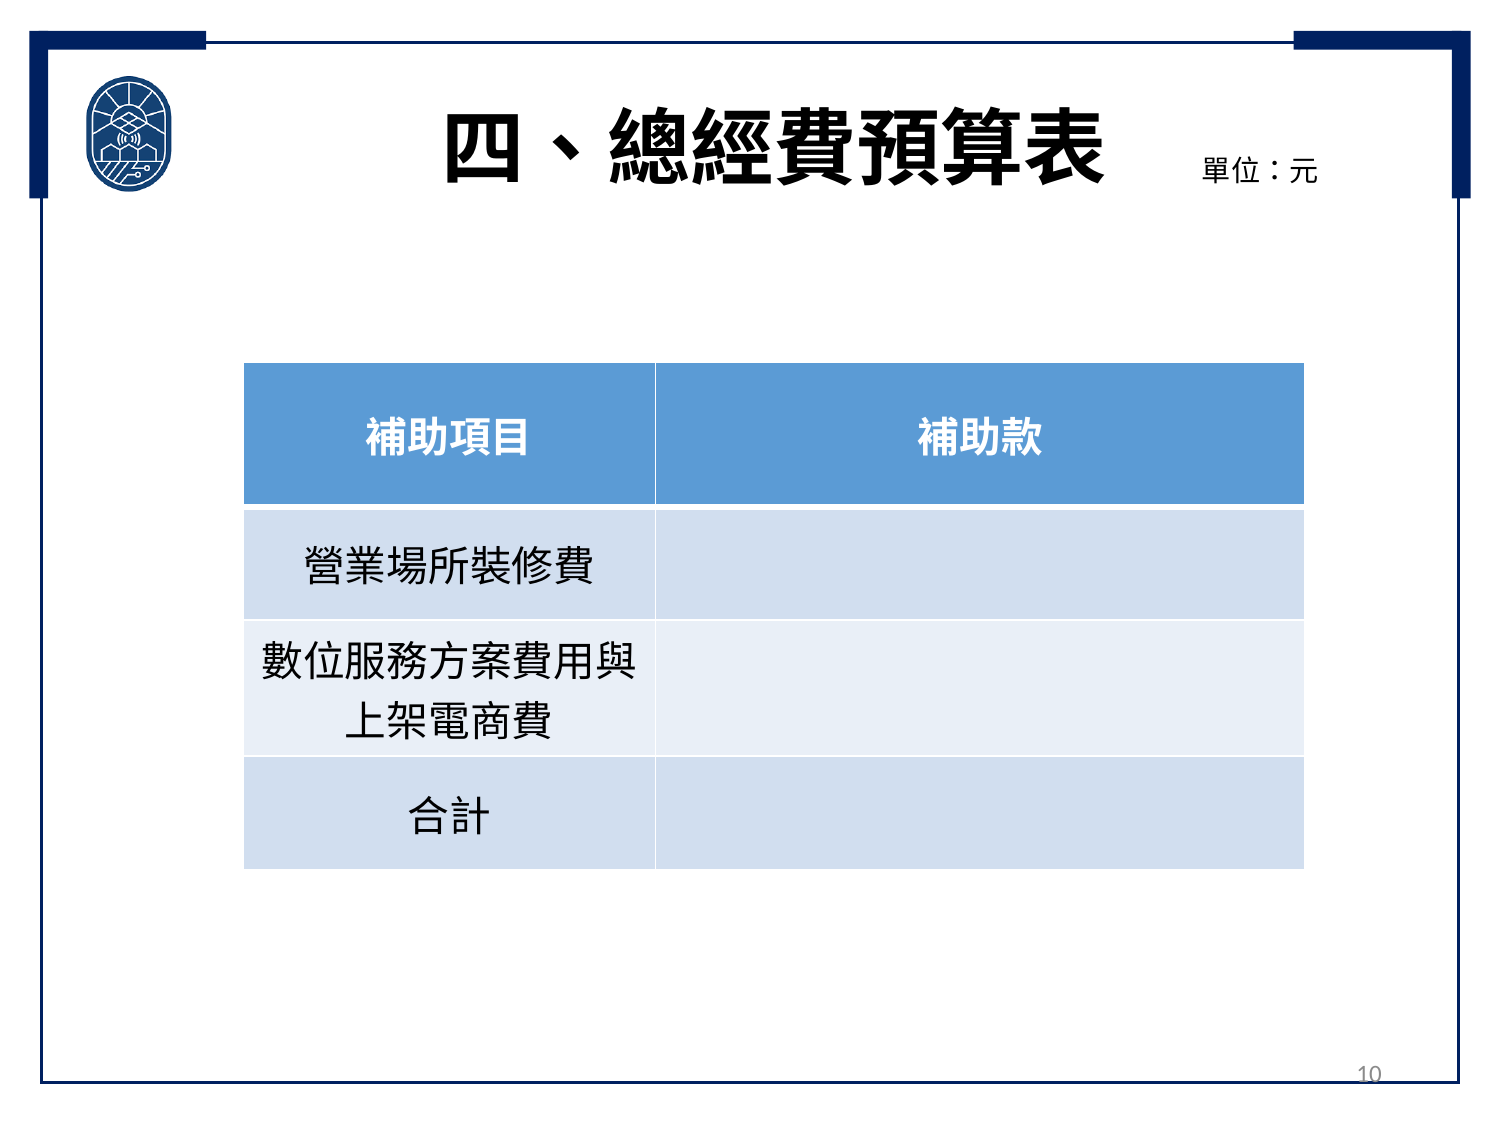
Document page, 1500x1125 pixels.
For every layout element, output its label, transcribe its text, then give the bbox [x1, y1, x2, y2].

picture [50, 55, 207, 212]
table_cell [656, 510, 1304, 619]
text_box 四、總經費預算表 [98, 69, 1449, 221]
table_cell 數位服務方案費用與上架電商費 [244, 621, 655, 755]
table_cell 合計 [244, 757, 655, 869]
table_cell [656, 621, 1304, 755]
table_cell [656, 757, 1304, 869]
table_header 補助項目 [244, 363, 655, 504]
table_cell 營業場所裝修費 [244, 510, 655, 619]
text_box 單位：元 [1187, 144, 1500, 195]
table_header 補助款 [656, 363, 1304, 504]
slide_number <編號> [1059, 1042, 1397, 1103]
